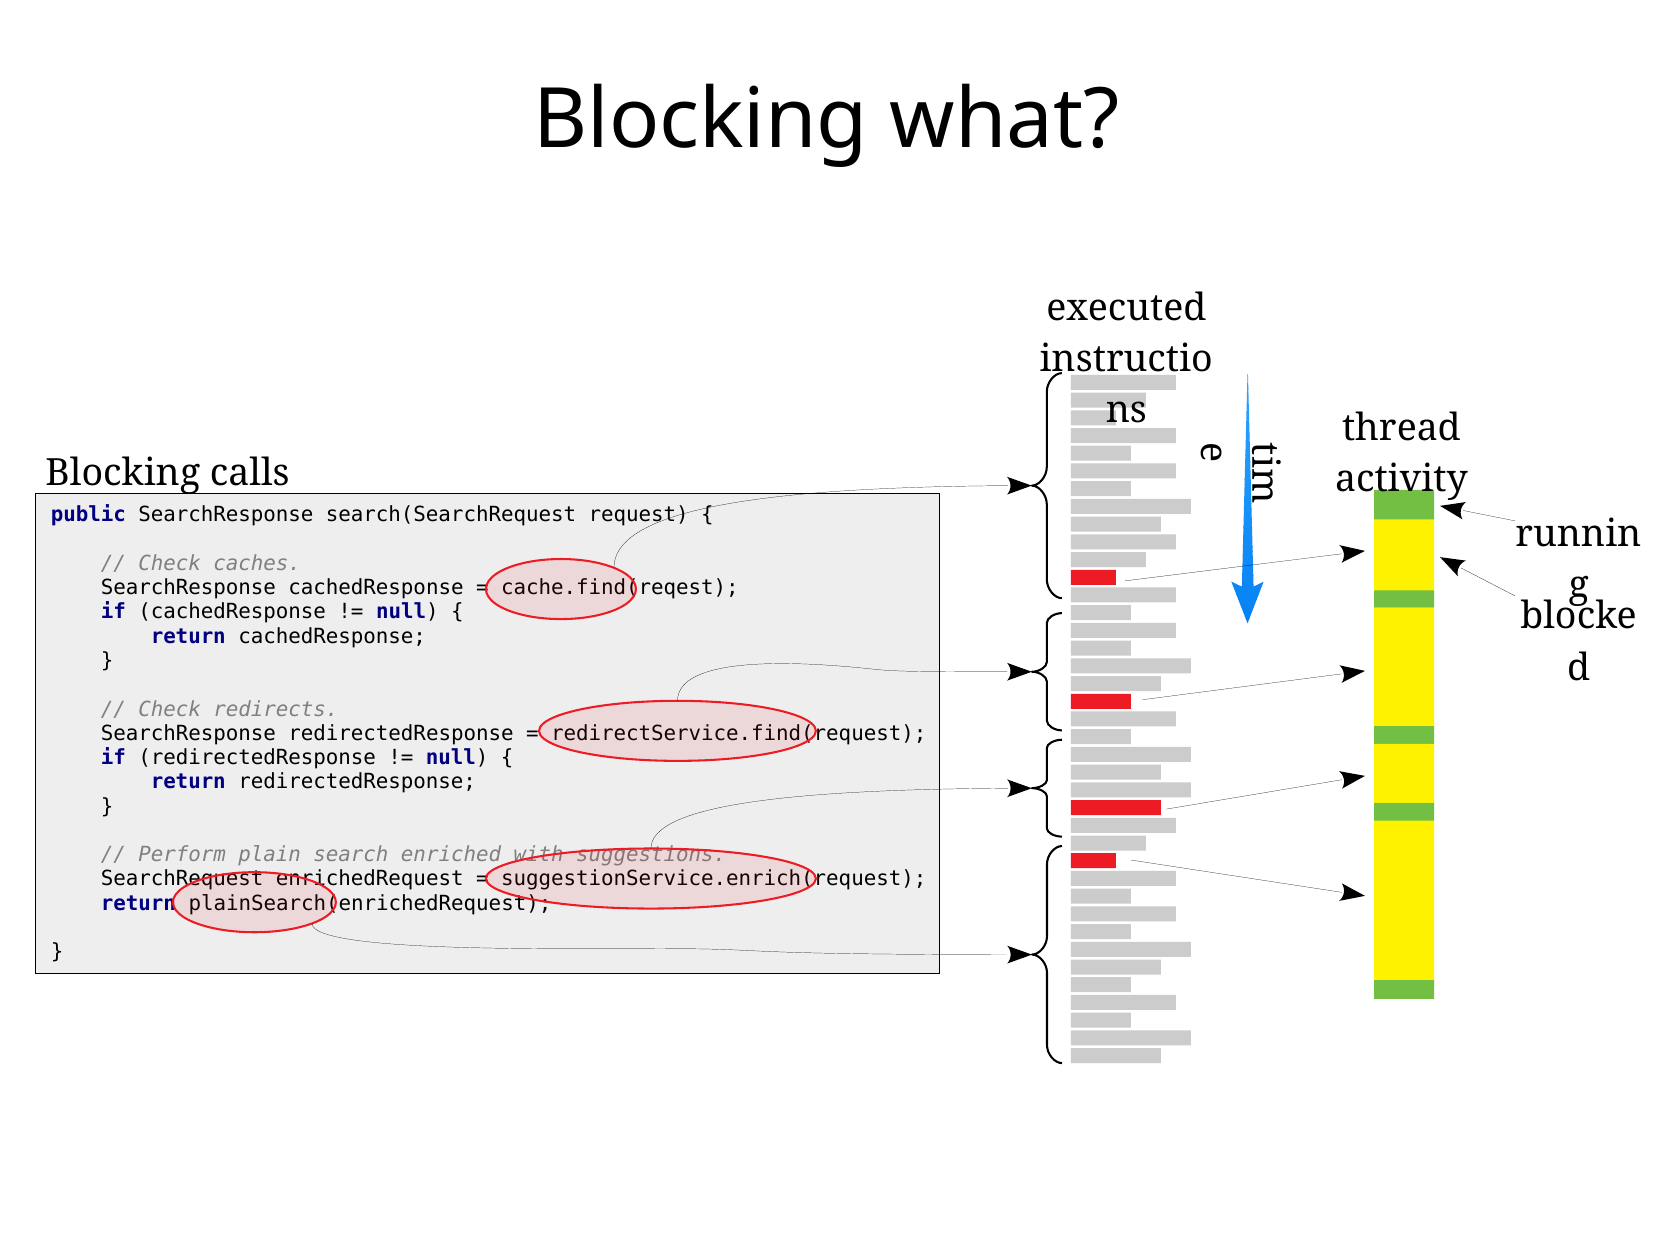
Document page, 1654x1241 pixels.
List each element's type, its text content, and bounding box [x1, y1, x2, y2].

text_box [1070, 835, 1146, 851]
text_box [1070, 1030, 1191, 1046]
text_box [1070, 676, 1161, 692]
text_box thread activity [1318, 392, 1484, 483]
text_box [1070, 817, 1176, 833]
picture [1228, 369, 1266, 567]
text_box [1070, 729, 1131, 745]
text_box [172, 872, 336, 933]
subtitle public SearchResponse search(SearchRequest request) { // Check caches. SearchResponse cachedResponse = cache.find(reqest); if (cachedResponse != null) { return cachedResponse; } // Check redirects. SearchResponse redirectedResponse = redirectService.find(request); if (redirectedResponse != null) { return redirectedResponse; } // Perform plain search enriched with suggestions. SearchRequest enrichedRequest = suggestionService.enrich(request); return plainSearch(enrichedRequest); } [35, 493, 940, 974]
text_box [1070, 587, 1176, 603]
text_box [1070, 941, 1191, 957]
text_box [1070, 711, 1176, 727]
title Blocking what? [82, 49, 1571, 181]
text_box [539, 700, 816, 761]
text_box executed instructions [1020, 273, 1233, 364]
text_box [1070, 552, 1146, 568]
text_box [1070, 622, 1176, 638]
text_box time [1247, 428, 1300, 534]
text_box [1070, 977, 1131, 993]
text_box [1070, 1012, 1131, 1028]
text_box [485, 848, 816, 909]
text_box [1070, 374, 1176, 390]
picture [1228, 564, 1266, 629]
text_box [1070, 800, 1161, 816]
text_box [485, 559, 636, 620]
text_box [1070, 1048, 1161, 1064]
text_box [1070, 870, 1176, 886]
text_box [1070, 534, 1176, 550]
text_box [1070, 428, 1176, 444]
text_box [1070, 924, 1131, 940]
text_box [1070, 959, 1161, 975]
text_box [1070, 445, 1131, 461]
text_box Blocking calls [30, 437, 661, 490]
text_box [1070, 498, 1191, 514]
text_box [1070, 569, 1116, 585]
text_box [1070, 746, 1191, 762]
text_box running [1496, 498, 1654, 552]
text_box blocked [1496, 581, 1654, 634]
text_box [1374, 489, 1435, 999]
text_box [1070, 640, 1131, 656]
text_box [1070, 481, 1131, 497]
text_box [1070, 764, 1161, 780]
text_box [1070, 516, 1161, 532]
text_box [1070, 994, 1176, 1010]
text_box [1070, 605, 1131, 621]
text_box [1070, 693, 1131, 709]
text_box [1070, 888, 1131, 904]
text_box [1070, 392, 1146, 408]
text_box [1070, 906, 1176, 922]
text_box [1070, 463, 1176, 479]
text_box [1070, 410, 1116, 426]
text_box [1070, 658, 1191, 674]
text_box [1070, 782, 1191, 798]
text_box [1070, 853, 1116, 869]
